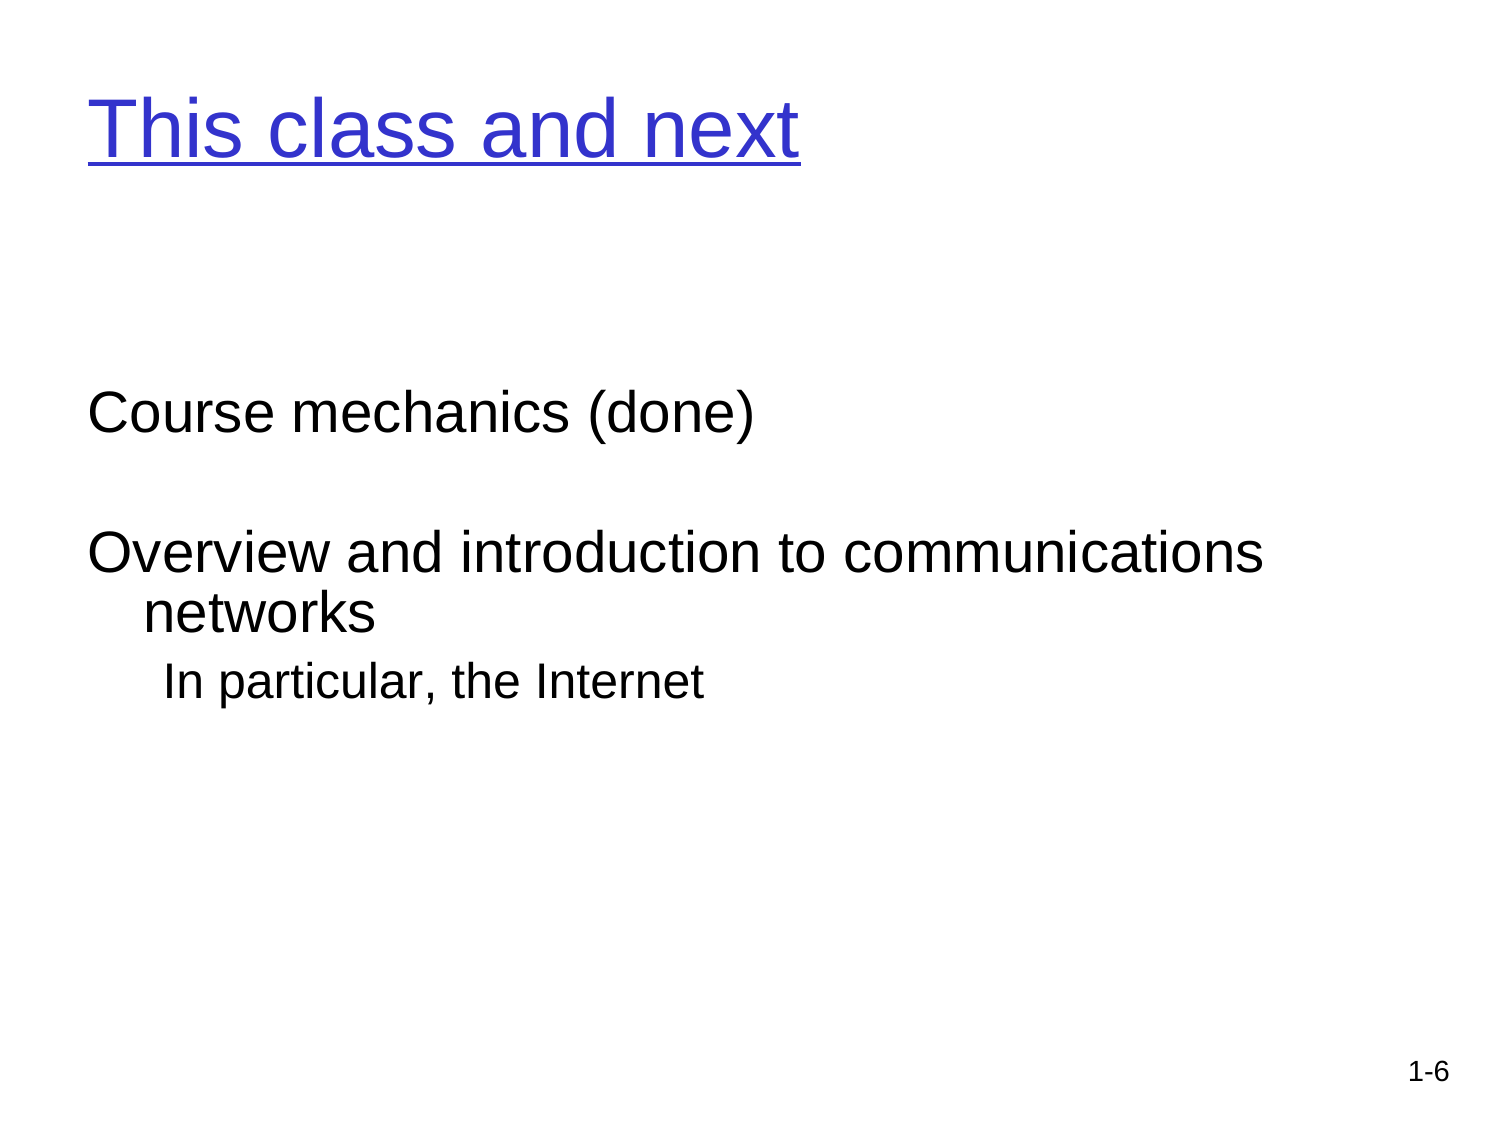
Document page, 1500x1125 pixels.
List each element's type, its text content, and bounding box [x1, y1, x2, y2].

list Course mechanics (done) Overview and introduction to communications networks In particular, the Internet [87, 383, 1363, 1026]
title This class and next [87, 23, 1363, 239]
